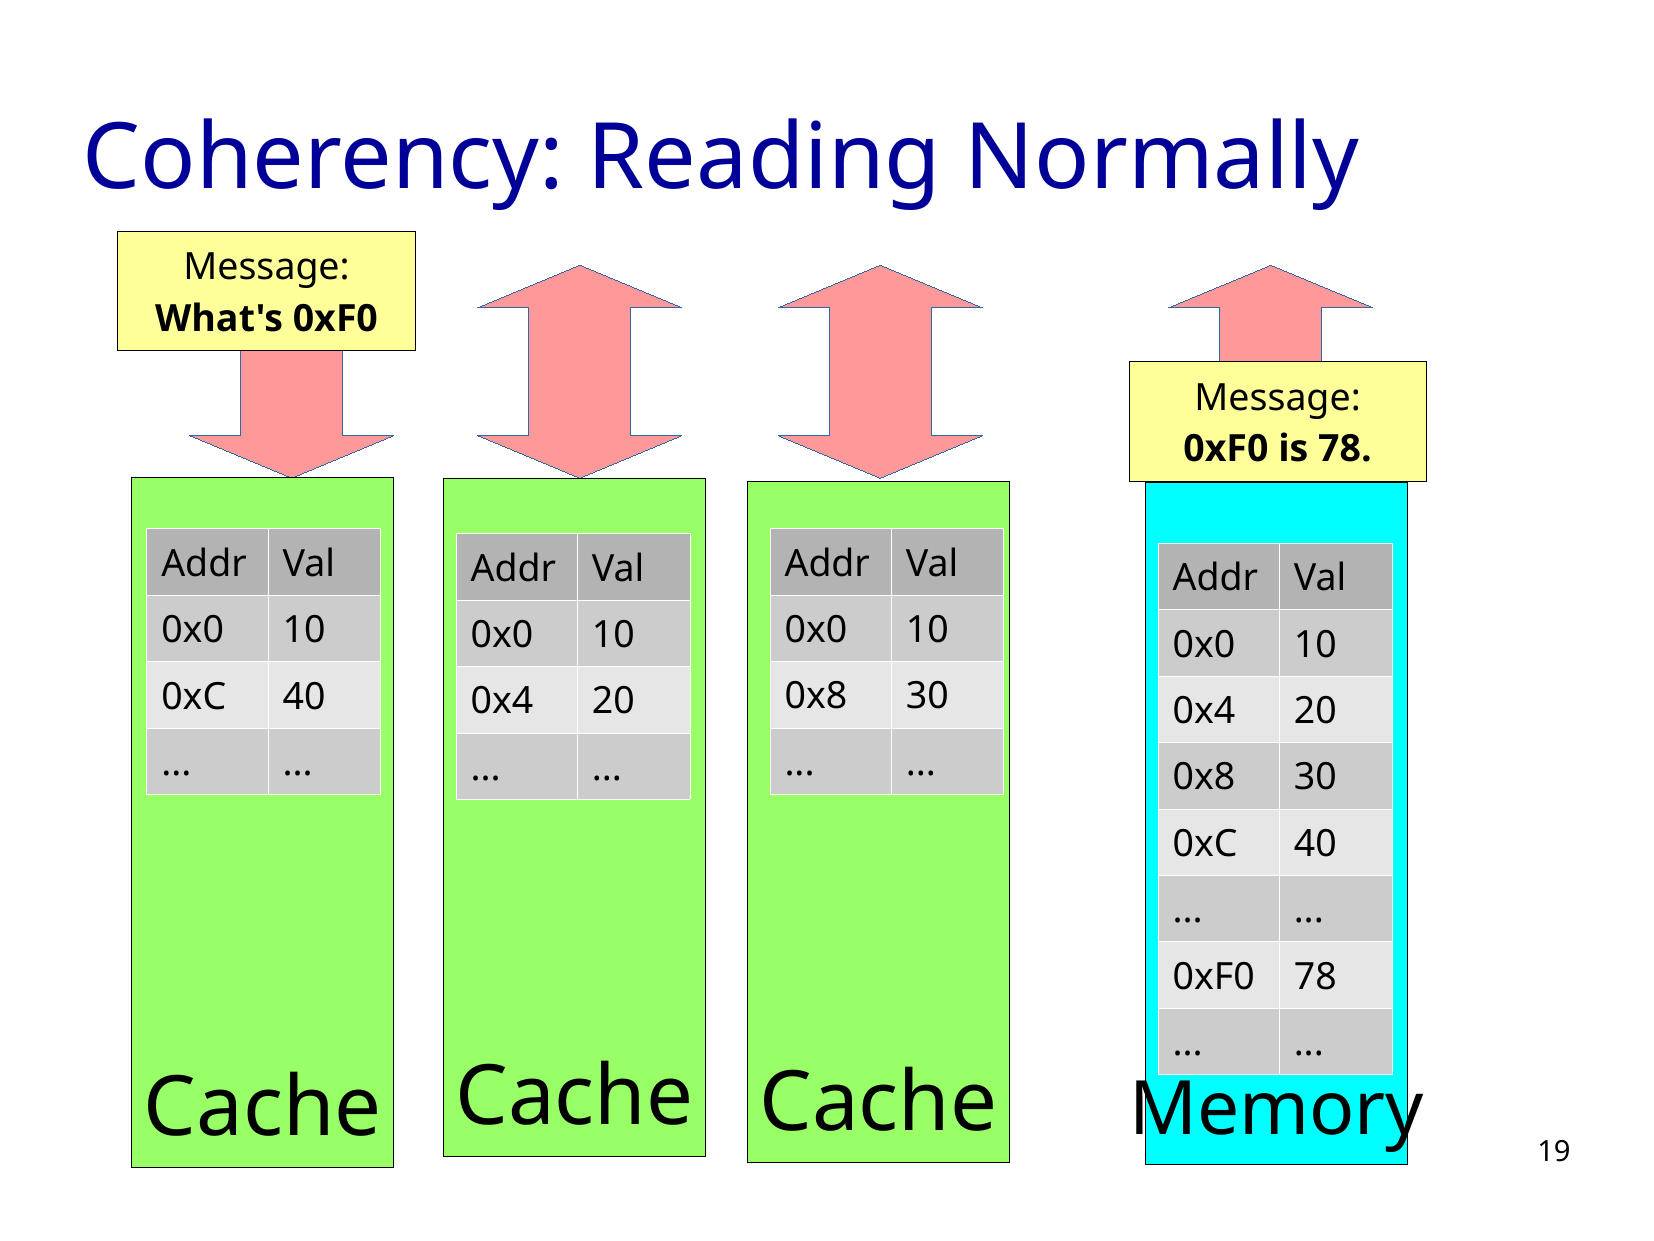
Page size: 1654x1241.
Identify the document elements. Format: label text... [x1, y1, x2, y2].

table_cell ... [771, 729, 891, 794]
table_cell ... [457, 734, 577, 799]
table_cell ... [269, 729, 380, 794]
text_box [1168, 265, 1373, 361]
table_header Val [578, 534, 690, 600]
table_cell 0x4 [457, 667, 577, 733]
table_cell 0x0 [457, 601, 577, 666]
table_cell 10 [578, 601, 690, 666]
table_cell 0x8 [1159, 743, 1279, 809]
table_cell 0xF0 [1159, 942, 1279, 1008]
table_cell ... [1159, 1009, 1279, 1074]
table_header Val [269, 529, 380, 595]
text_box Cache [747, 481, 1010, 1163]
table_cell 20 [1280, 677, 1392, 742]
table_cell ... [147, 729, 268, 794]
table_cell 30 [892, 662, 1003, 728]
text_box [477, 265, 682, 478]
text_box Cache [131, 477, 394, 1168]
table_cell 10 [269, 596, 380, 661]
table_cell 0xC [1159, 810, 1279, 875]
table_header Val [1280, 544, 1392, 609]
table_cell 30 [1280, 743, 1392, 809]
table_cell 20 [578, 667, 690, 733]
table_header Addr [457, 534, 577, 600]
table_cell 40 [269, 662, 380, 728]
table_cell 78 [1280, 942, 1392, 1008]
text_box Cache [443, 478, 706, 1157]
text_box [189, 351, 394, 477]
title Coherency: Reading Normally [82, 49, 1571, 257]
table_cell 10 [1280, 610, 1392, 676]
table_cell ... [892, 729, 1003, 794]
table_cell 0xC [147, 662, 268, 728]
table_cell 0x0 [147, 596, 268, 661]
text_box Message: 0xF0 is 78. [1129, 361, 1427, 482]
table_cell 10 [892, 596, 1003, 661]
table_cell 40 [1280, 810, 1392, 875]
table_cell ... [1280, 876, 1392, 941]
table_cell ... [1159, 876, 1279, 941]
table_cell ... [1280, 1009, 1392, 1074]
table_cell ... [578, 734, 690, 799]
table_header Addr [147, 529, 268, 595]
table_cell 0x4 [1159, 677, 1279, 742]
table_header Val [892, 529, 1003, 595]
table_cell 0x8 [771, 662, 891, 728]
table_header Addr [1159, 544, 1279, 609]
table_header Addr [771, 529, 891, 595]
text_box Message: What's 0xF0 [117, 231, 416, 351]
text_box [778, 265, 983, 479]
table_cell 0x0 [771, 596, 891, 661]
table_cell 0x0 [1159, 610, 1279, 676]
text_box Memory [1145, 482, 1408, 1165]
